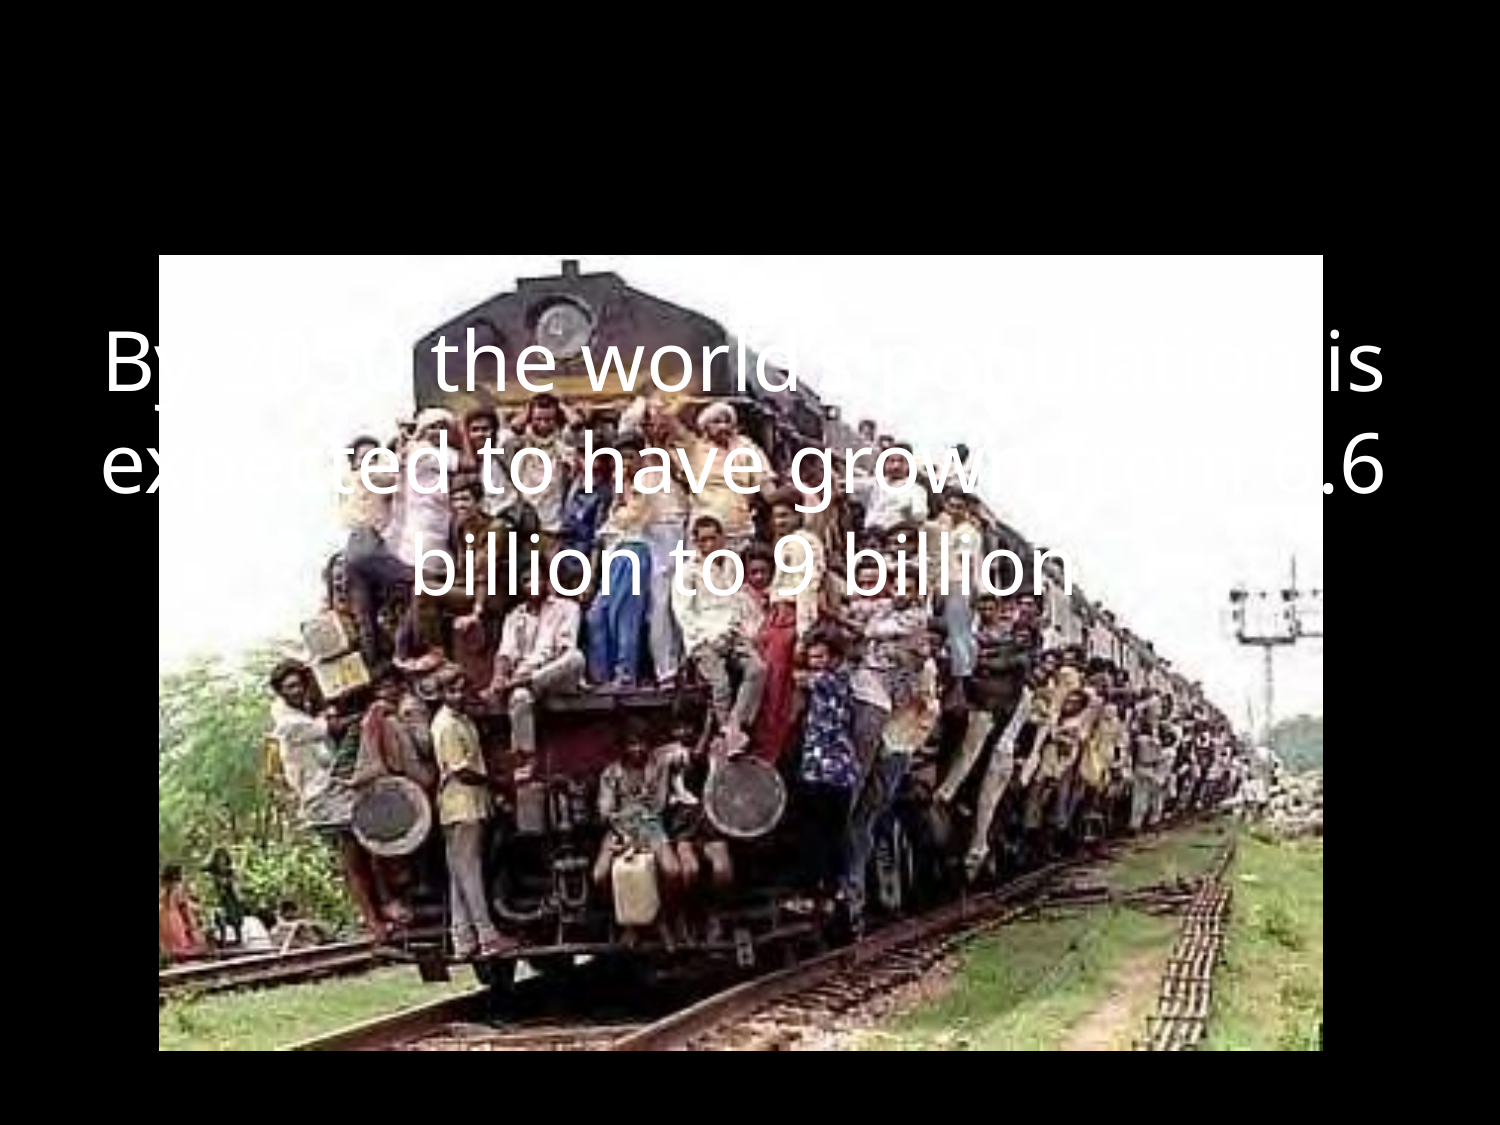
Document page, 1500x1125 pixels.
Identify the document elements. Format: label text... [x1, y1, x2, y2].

text_box By 2050 the world’s population is expected to have grown from 6.6 billion to 9 billion [41, 302, 1447, 588]
picture [159, 588, 1323, 1052]
picture [159, 255, 1323, 302]
